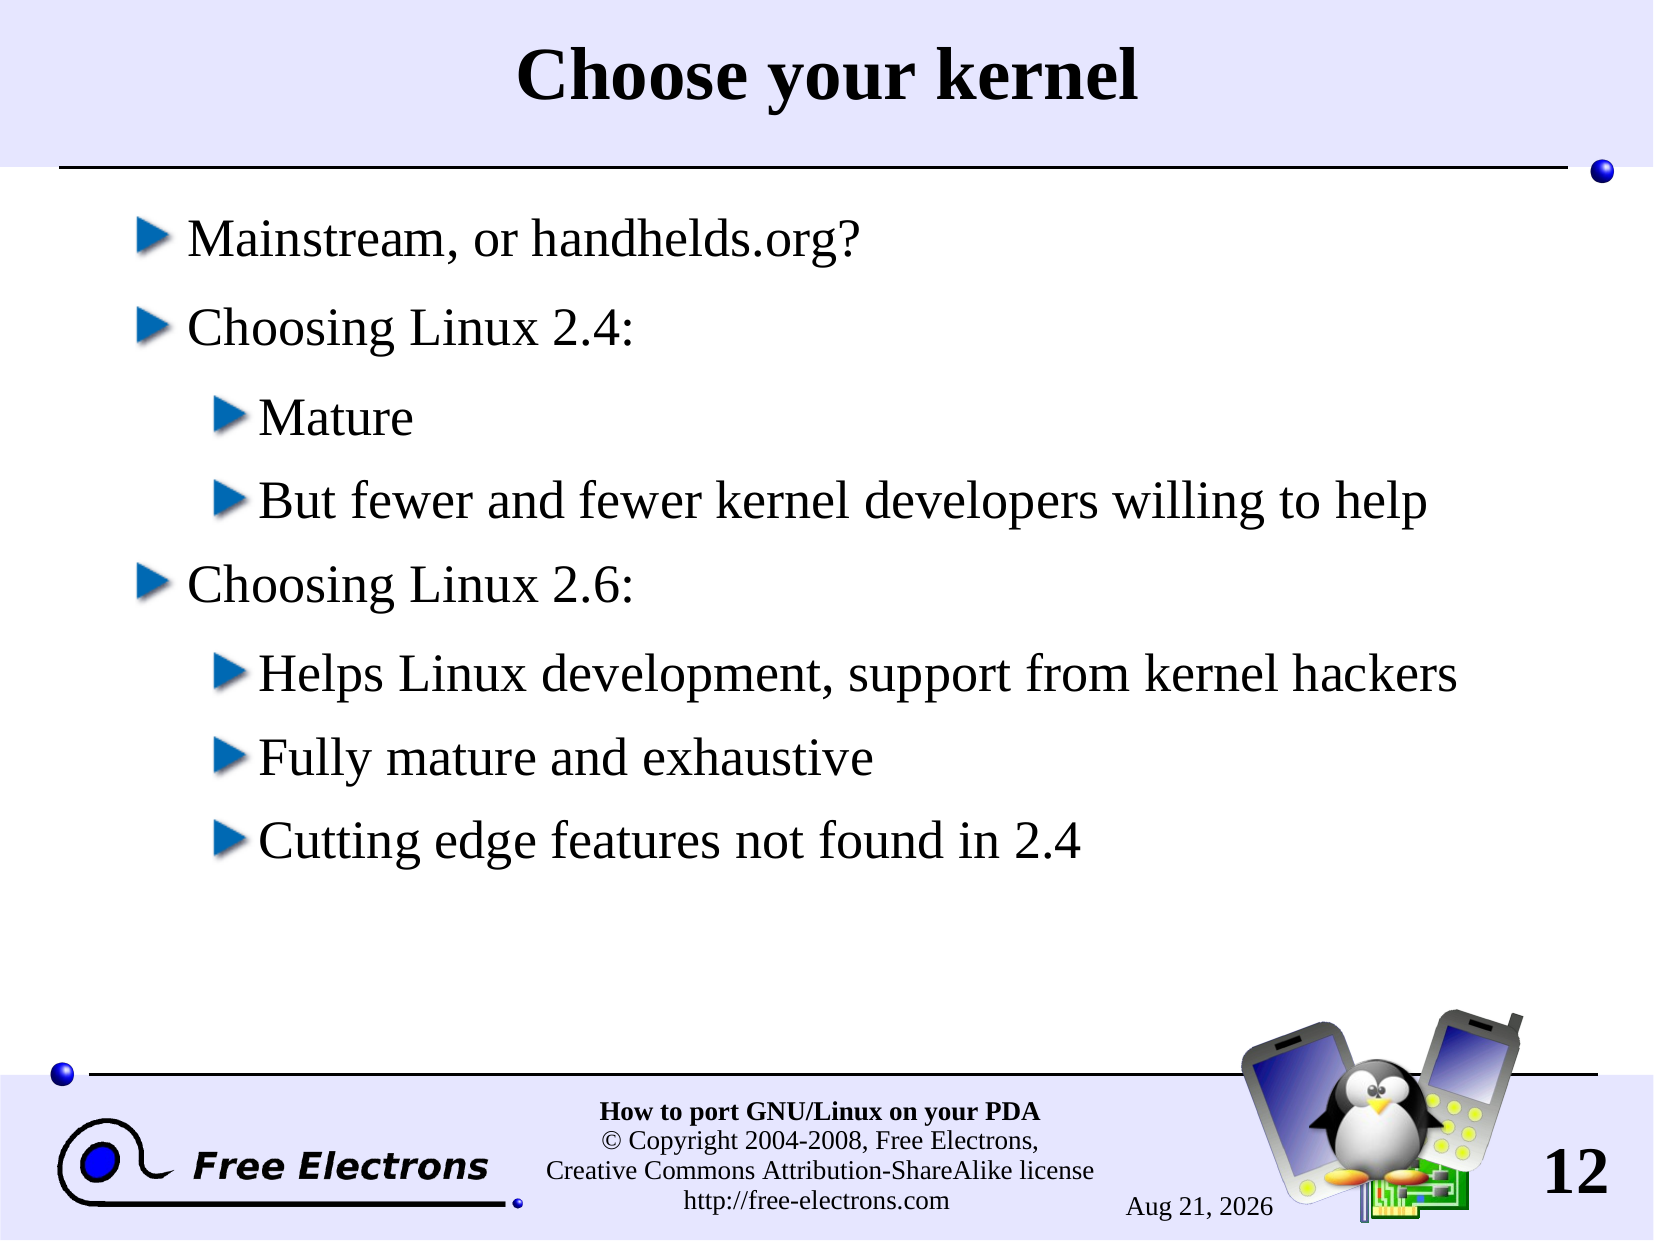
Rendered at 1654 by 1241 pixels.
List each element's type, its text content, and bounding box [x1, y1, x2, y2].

title Choose your kernel [121, 12, 1534, 138]
picture [1225, 991, 1538, 1241]
list Mainstream, or handhelds.org? Choosing Linux 2.4: Mature But fewer and fewer kernel developers willing to help Choosing Linux 2.6: Helps Linux development, support from kernel hackers Fully mature and exhaustive Cutting edge features not found in 2.4 [116, 207, 1554, 991]
picture [50, 1107, 527, 1216]
